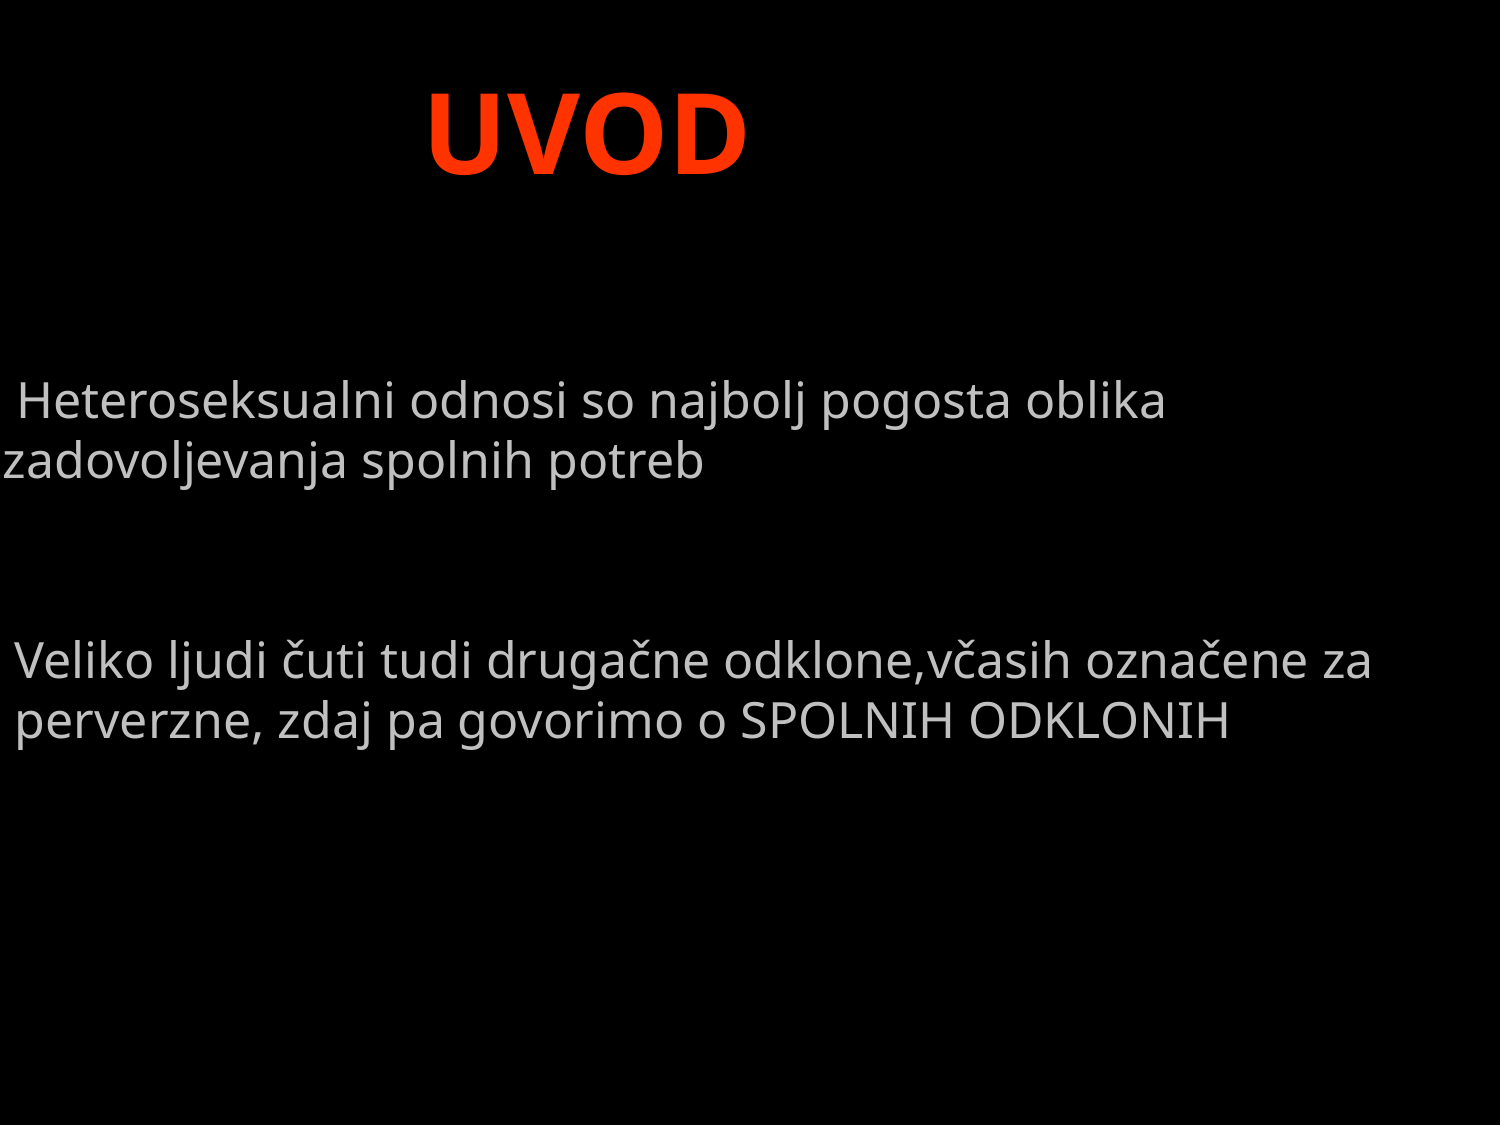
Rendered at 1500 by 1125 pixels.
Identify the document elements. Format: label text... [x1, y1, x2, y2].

text_box UVOD [407, 54, 768, 205]
text_box Veliko ljudi čuti tudi drugačne odklone,včasih označene za perverzne, zdaj pa govorimo o SPOLNIH ODKLONIH [0, 621, 1500, 757]
text_box Heteroseksualni odnosi so najbolj pogosta oblika zadovoljevanja spolnih potreb [0, 361, 1196, 497]
